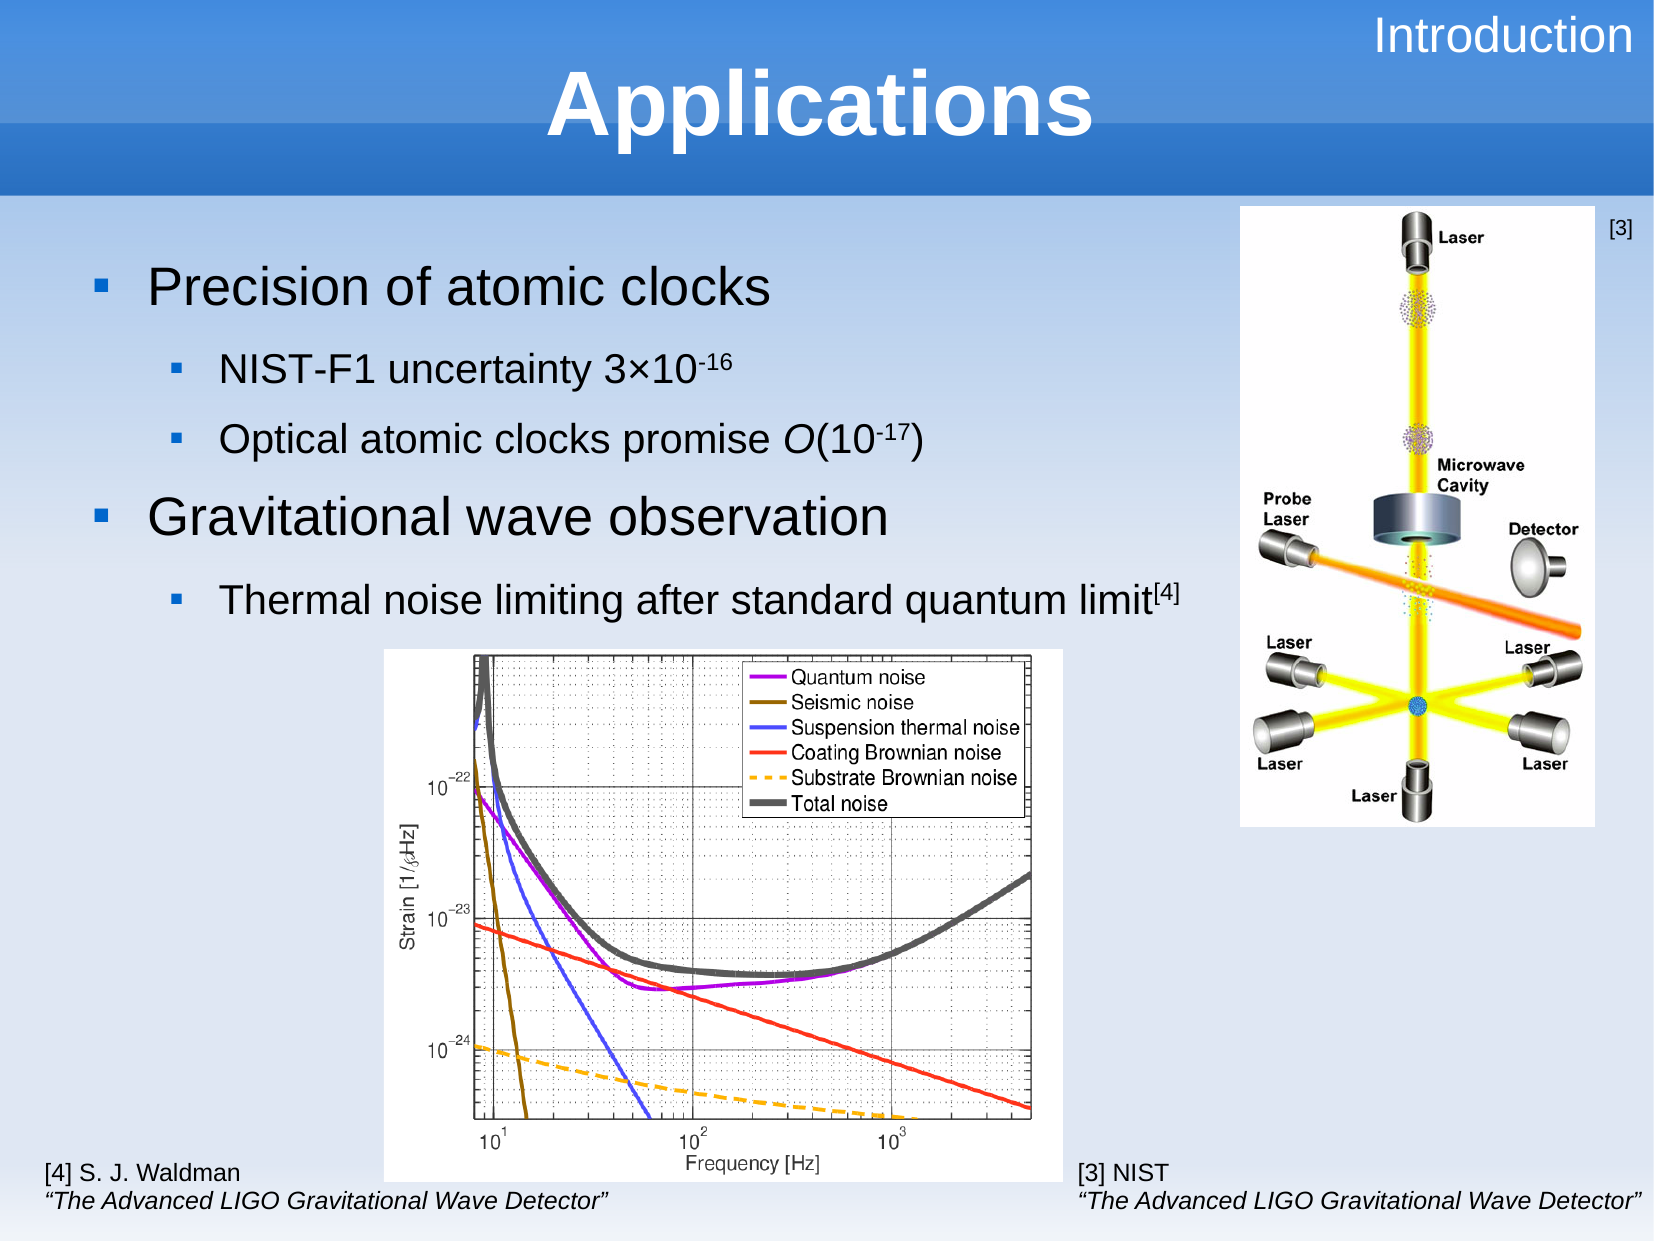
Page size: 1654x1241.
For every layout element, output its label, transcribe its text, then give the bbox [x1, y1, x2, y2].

text_box [3] NIST “The Advanced LIGO Gravitational Wave Detector” [1062, 1151, 1654, 1223]
list Precision of atomic clocks NIST-F1 uncertainty 3×10-16 Optical atomic clocks promise O(10-17) Gravitational wave observation Thermal noise limiting after standard quantum limit[4] [76, 256, 1565, 1060]
title Applications [76, 0, 1565, 208]
picture [0, 0, 1654, 1241]
text_box Introduction [1358, 0, 1654, 71]
text_box [4] S. J. Waldman “The Advanced LIGO Gravitational Wave Detector” [29, 1151, 1062, 1223]
text_box [3] [1594, 206, 1654, 266]
